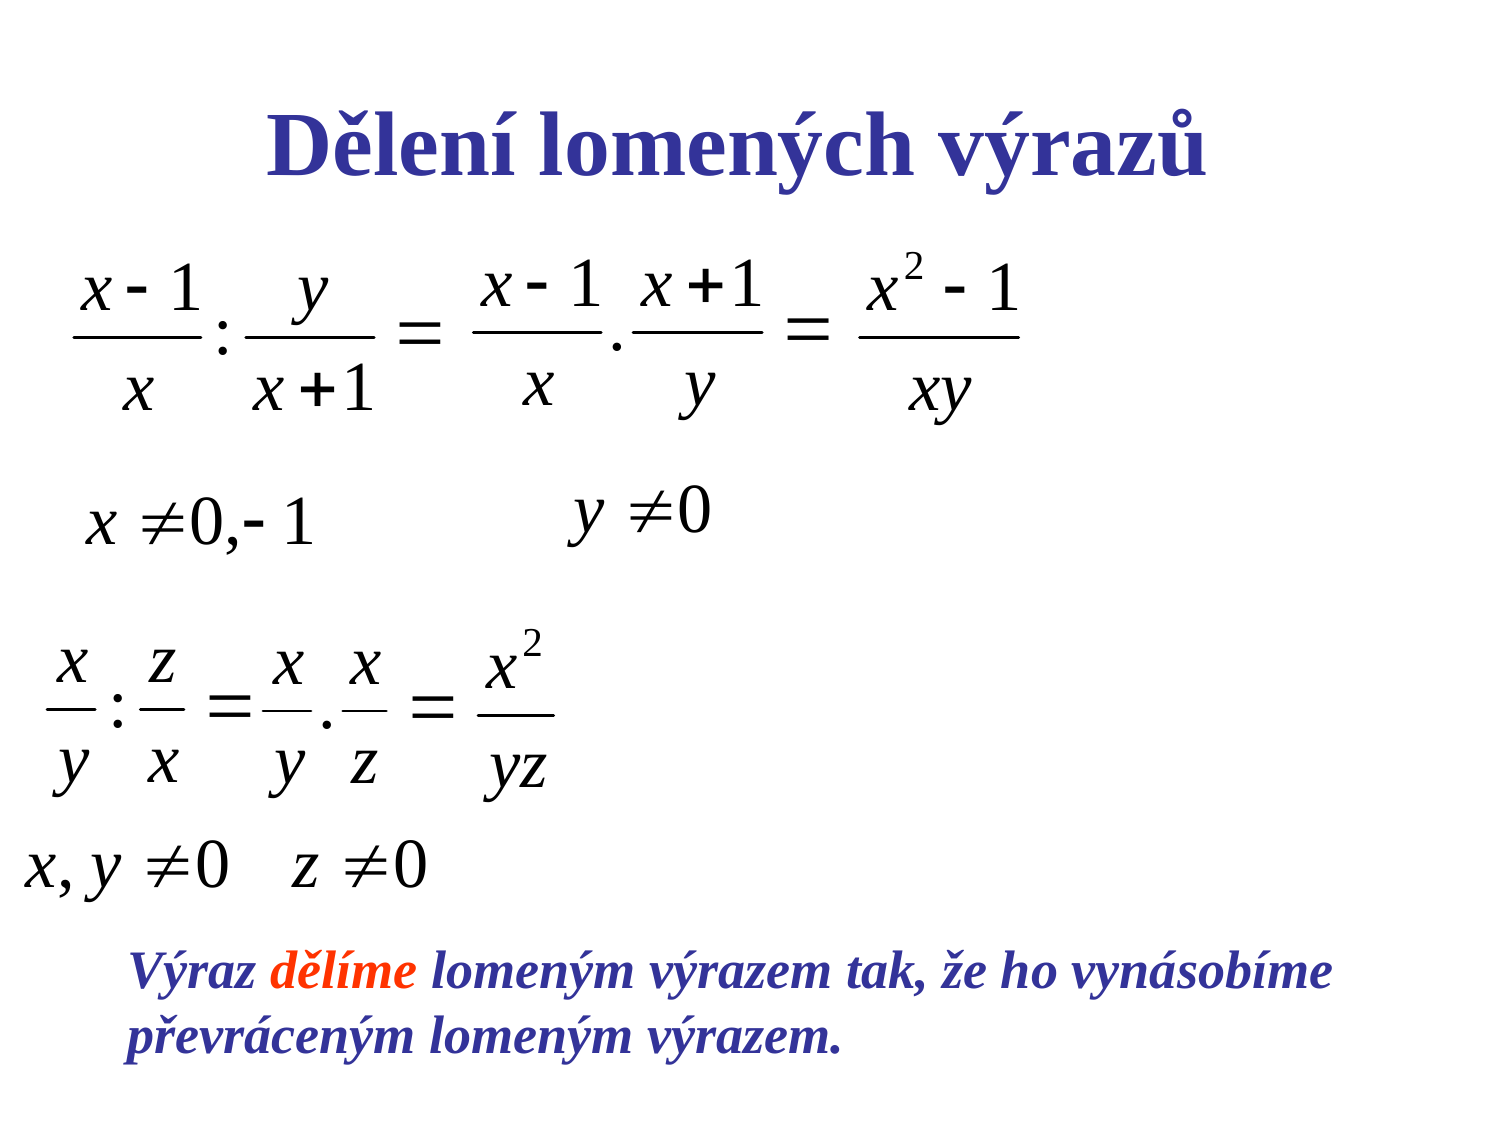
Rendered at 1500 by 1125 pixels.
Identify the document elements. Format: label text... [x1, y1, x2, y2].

chart [11, 822, 241, 917]
chart [556, 467, 727, 562]
chart [466, 609, 567, 815]
chart [72, 479, 325, 574]
chart [461, 238, 833, 433]
chart [278, 822, 443, 905]
title Dělení lomených výrazů [75, 45, 1426, 233]
chart [62, 243, 443, 426]
chart [35, 615, 457, 811]
chart [847, 232, 1031, 438]
text_box Výraz dělíme lomeným výrazem tak, že ho vynásobíme převráceným lomeným výrazem. [112, 940, 1500, 1059]
